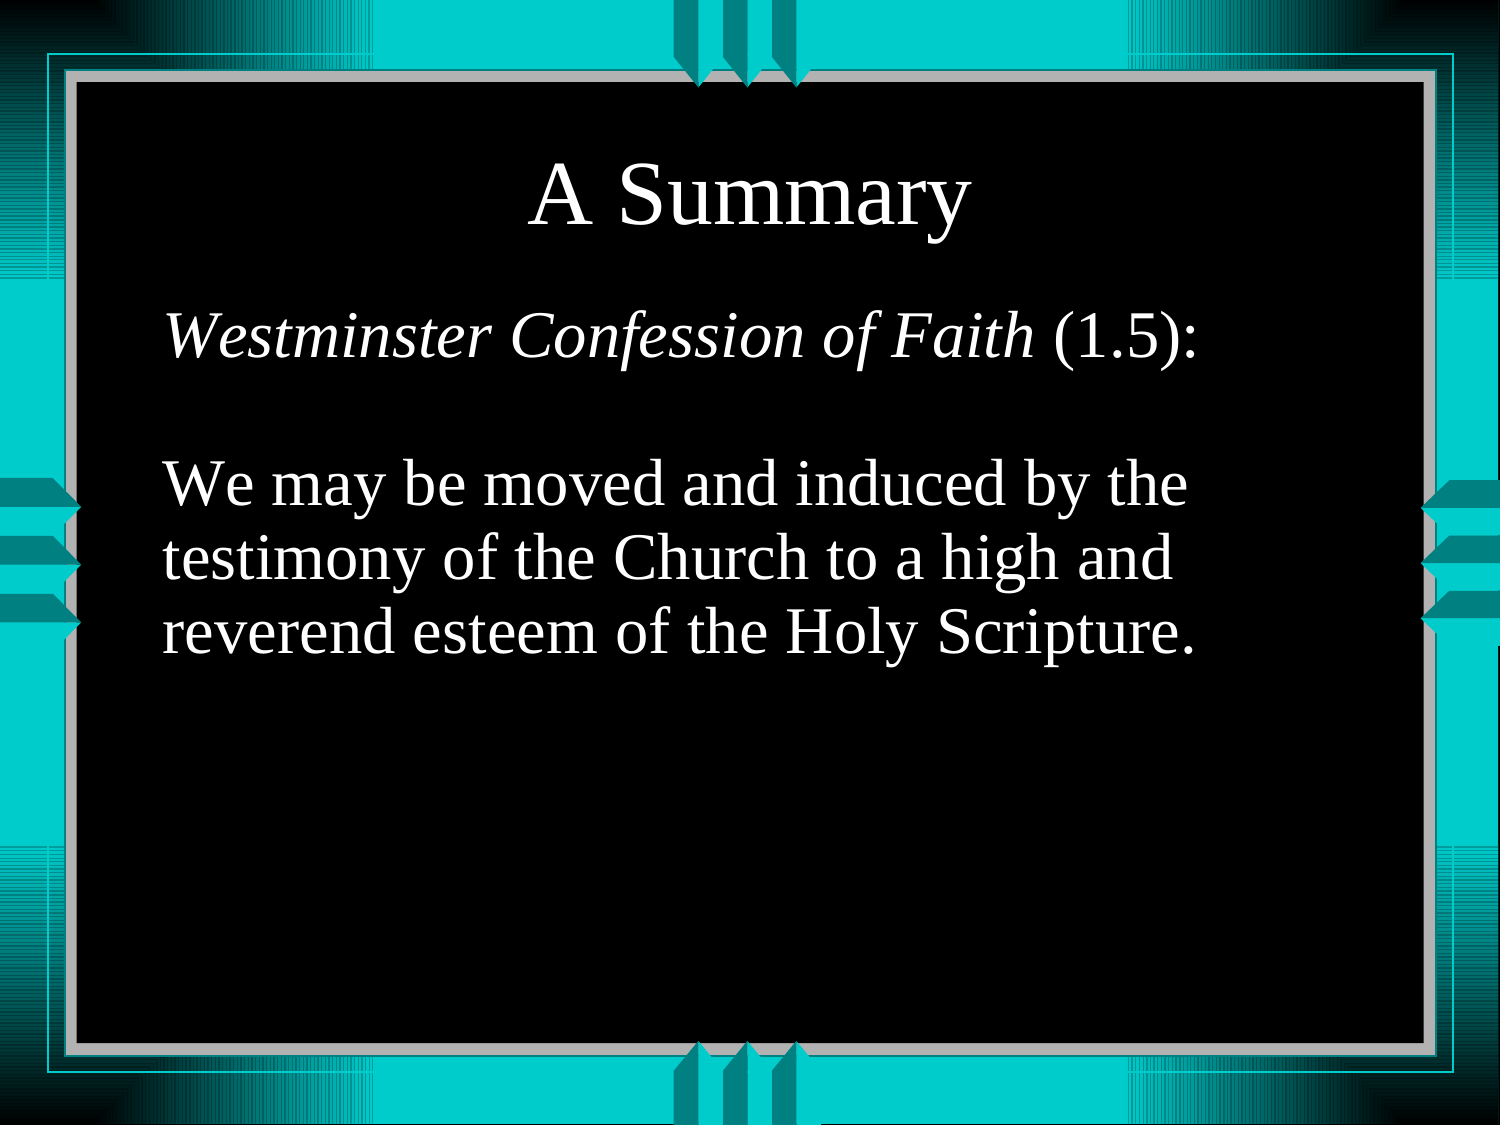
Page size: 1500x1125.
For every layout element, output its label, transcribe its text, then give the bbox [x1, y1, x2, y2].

title A Summary [112, 99, 1388, 288]
text_box Westminster Confession of Faith (1.5): We may be moved and induced by the testimony of the Church to a high and reverend esteem of the Holy Scripture. [147, 290, 1415, 676]
